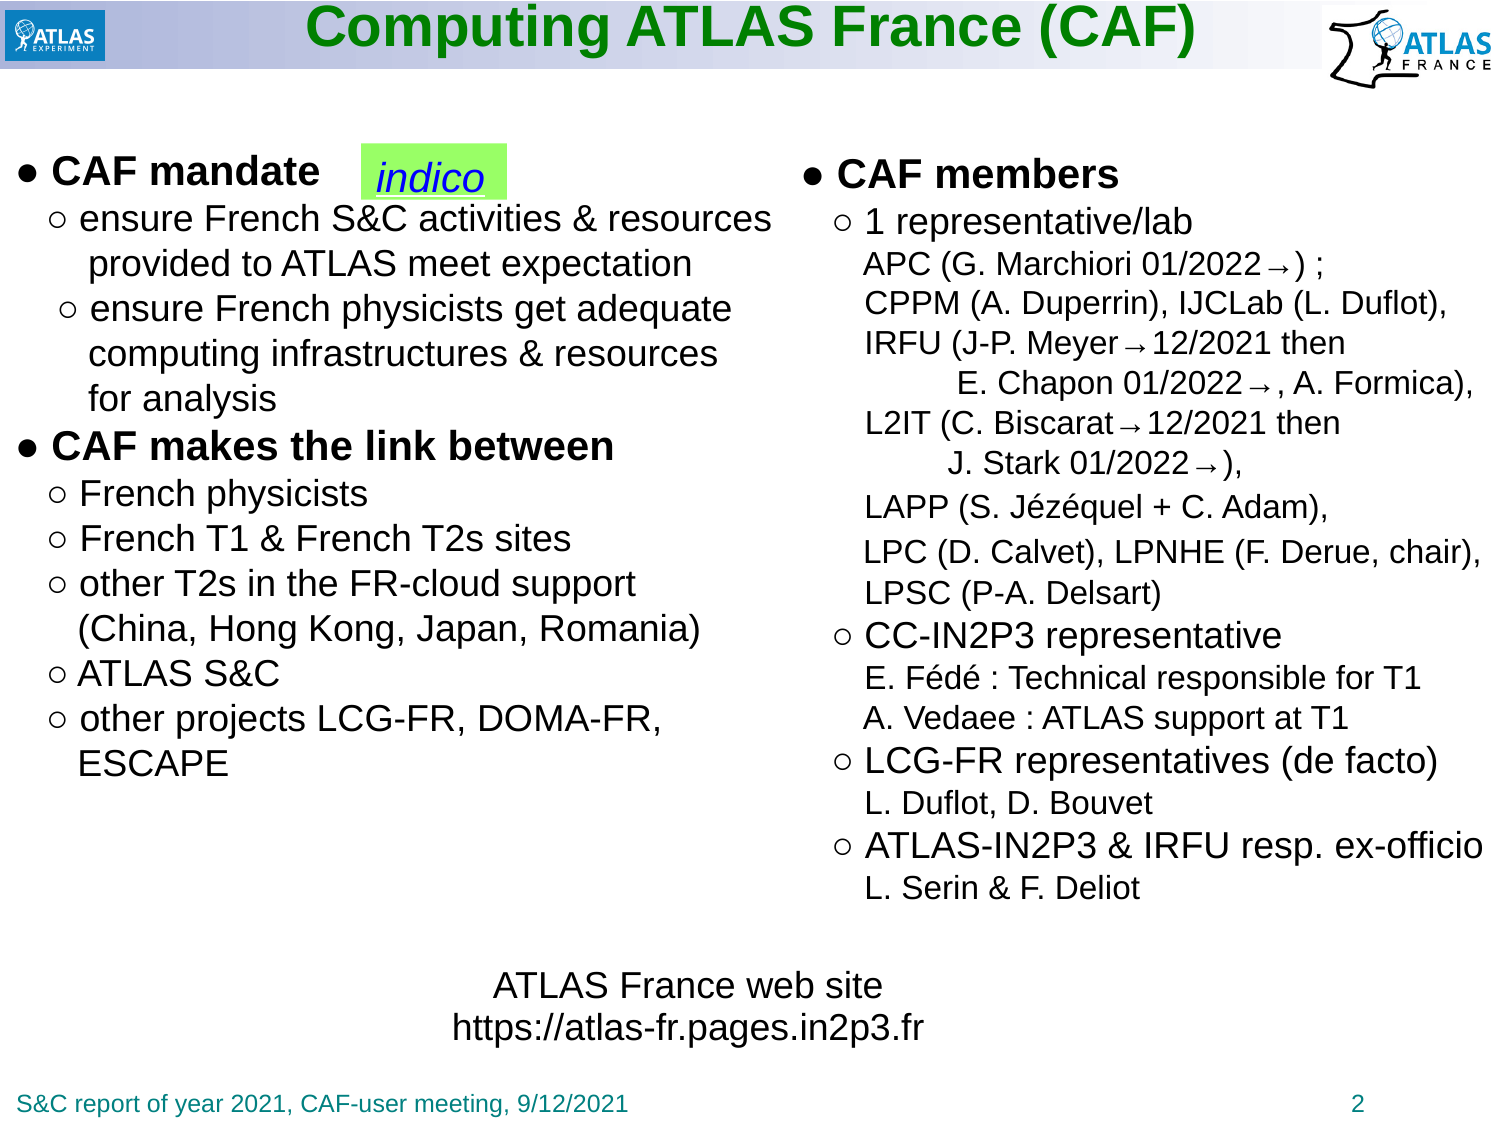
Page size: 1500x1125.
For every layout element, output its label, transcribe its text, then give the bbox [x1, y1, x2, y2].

text_box ● CAF mandate ○ ensure French S&C activities & resources provided to ATLAS meet expectation ○ ensure French physicists get adequate computing infrastructures & resources for analysis ● CAF makes the link between ○ French physicists ○ French T1 & French T2s sites ○ other T2s in the FR-cloud support (China, Hong Kong, Japan, Romania) ○ ATLAS S&C ○ other projects LCG-FR, DOMA-FR, ESCAPE [0, 136, 839, 699]
text_box ATLAS France web site https://atlas-fr.pages.in2p3.fr [437, 956, 940, 1056]
text_box indico [361, 143, 507, 200]
text_box Computing ATLAS France (CAF) [7, 0, 1500, 113]
text_box ● CAF members ○ 1 representative/lab APC (G. Marchiori 01/2022→) ; CPPM (A. Duperrin), IJCLab (L. Duflot), IRFU (J-P. Meyer→12/2021 then E. Chapon 01/2022→, A. Formica), L2IT (C. Biscarat→12/2021 then J. Stark 01/2022→), LAPP (S. Jézéquel + C. Adam), LPC (D. Calvet), LPNHE (F. Derue, chair), LPSC (P-A. Delsart) ○ CC-IN2P3 representative E. Fédé : Technical responsible for T1 A. Vedaee : ATLAS support at T1 ○ LCG-FR representatives (de facto) L. Duflot, D. Bouvet ○ ATLAS-IN2P3 & IRFU resp. ex-officio L. Serin & F. Deliot [785, 139, 1500, 814]
